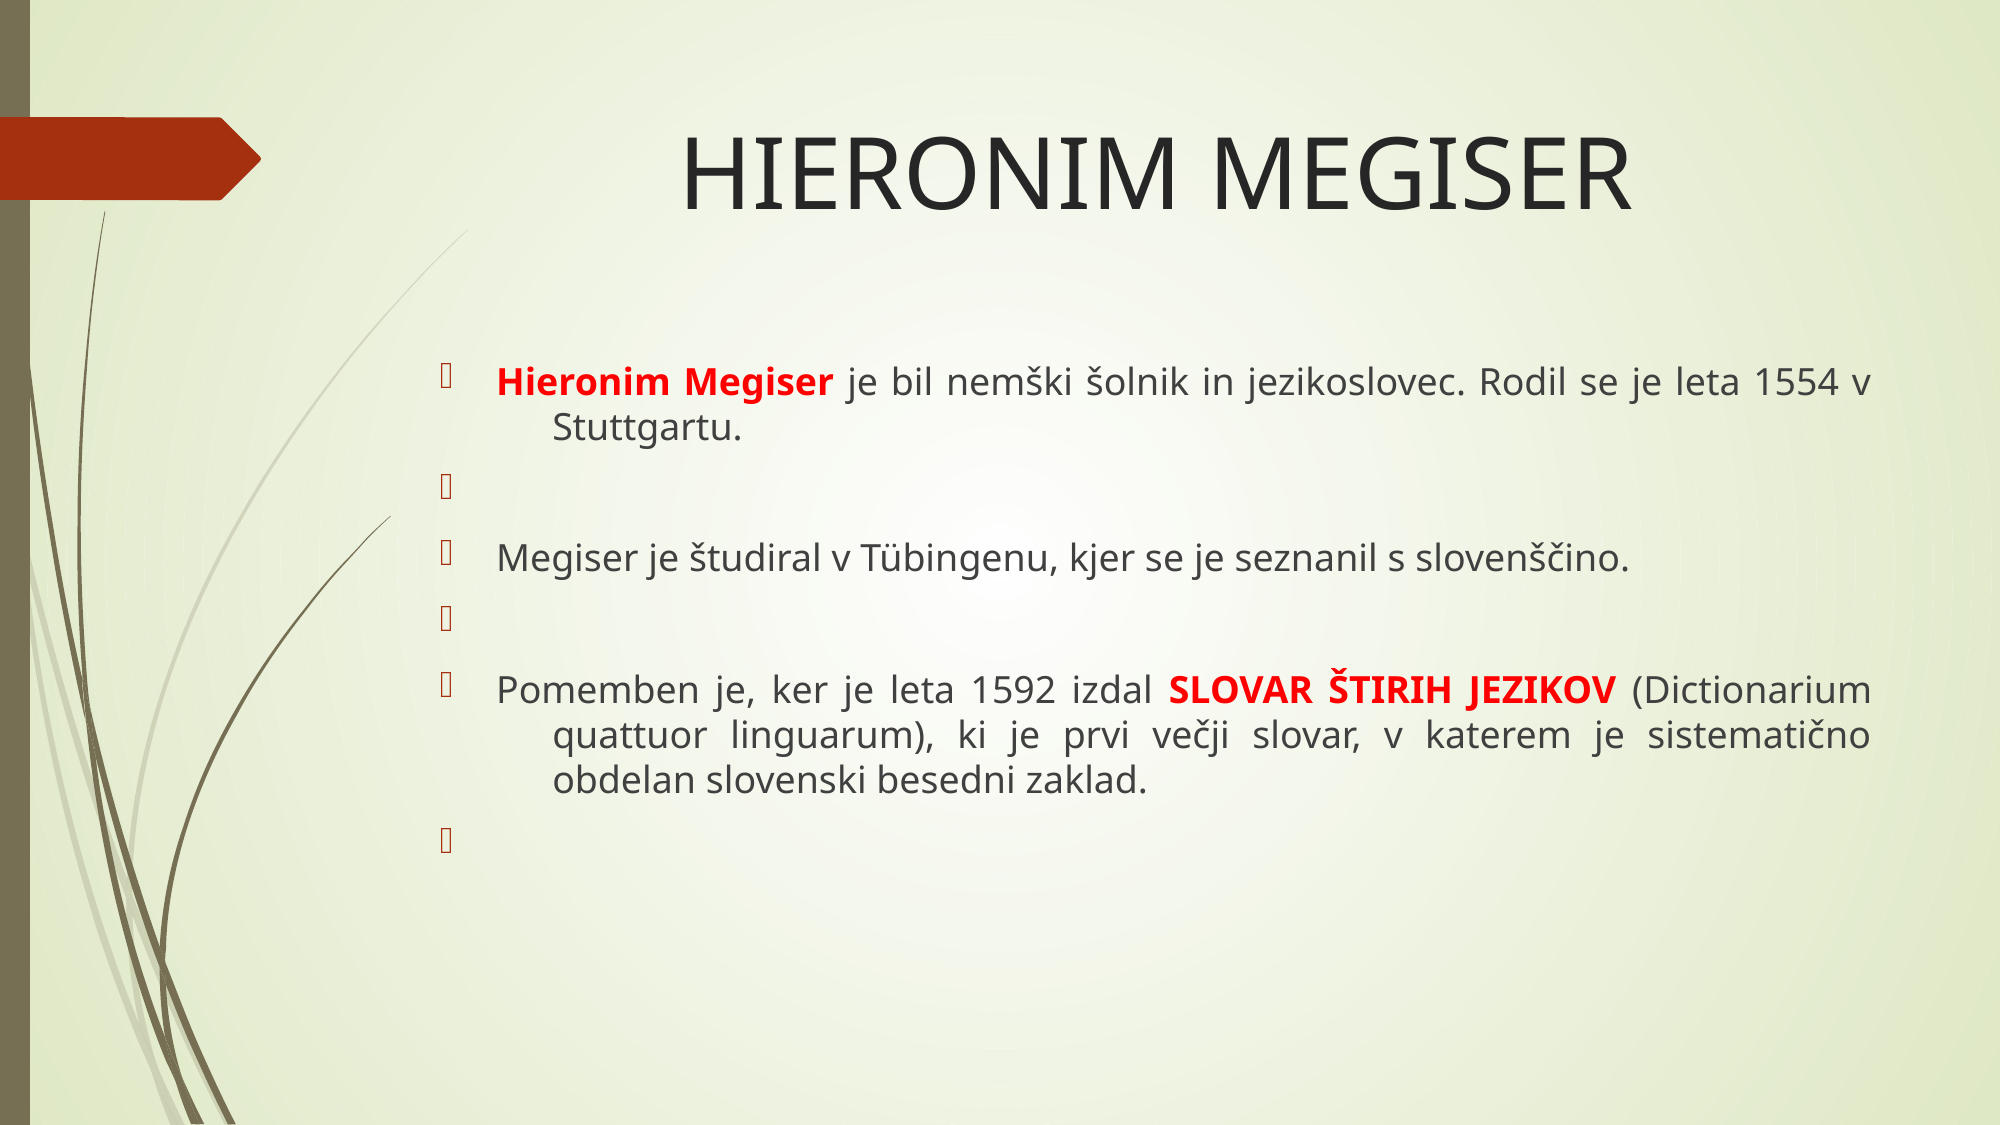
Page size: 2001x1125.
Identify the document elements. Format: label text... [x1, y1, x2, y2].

list Hieronim Megiser je bil nemški šolnik in jezikoslovec. Rodil se je leta 1554 v Stuttgartu. Megiser je študiral v Tübingenu, kjer se je seznanil s slovenščino. Pomemben je, ker je leta 1592 izdal SLOVAR ŠTIRIH JEZIKOV (Dictionarium quattuor linguarum), ki je prvi večji slovar, v katerem je sistematično obdelan slovenski besedni zaklad. [424, 350, 1888, 970]
title HIERONIM MEGISER [425, 102, 1888, 313]
